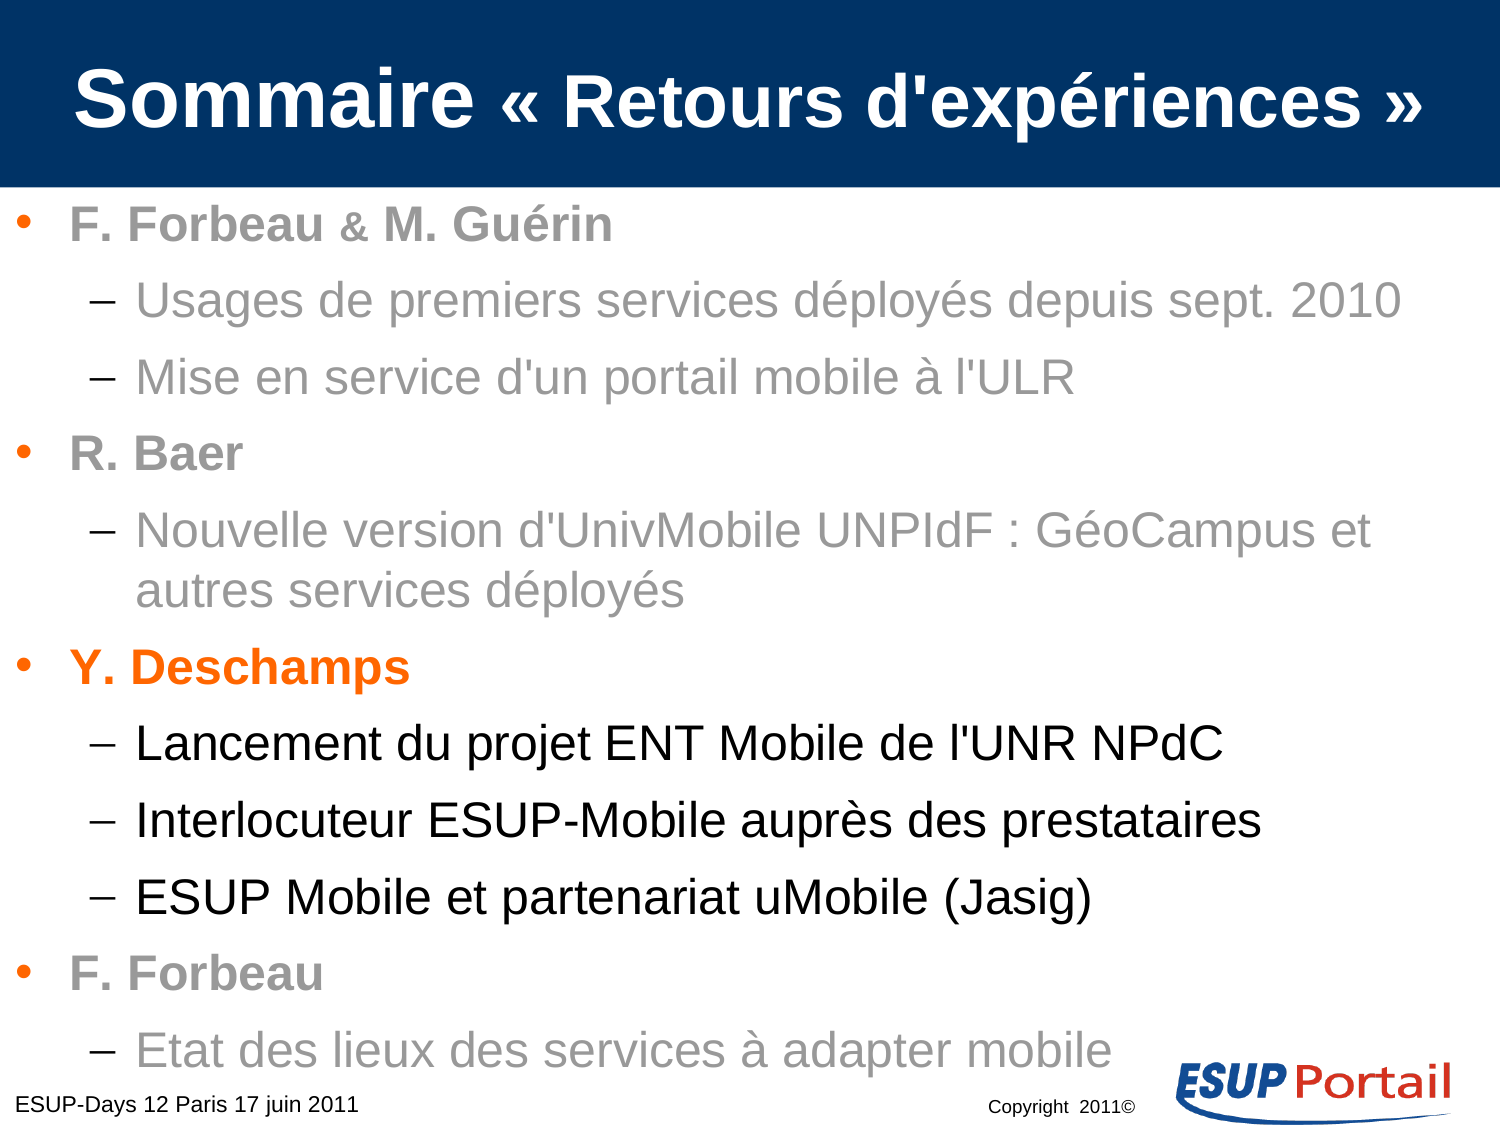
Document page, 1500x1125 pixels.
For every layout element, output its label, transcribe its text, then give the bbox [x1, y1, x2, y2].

picture [1175, 1062, 1451, 1125]
text_box F. Forbeau & M. Guérin Usages de premiers services déployés depuis sept. 2010 Mise en service d'un portail mobile à l'ULR R. Baer Nouvelle version d'UnivMobile UNPIdF : GéoCampus et autres services déployés Y. Deschamps Lancement du projet ENT Mobile de l'UNR NPdC Interlocuteur ESUP-Mobile auprès des prestataires ESUP Mobile et partenariat uMobile (Jasig) F. Forbeau Etat des lieux des services à adapter mobile [0, 206, 1500, 1062]
text_box Sommaire « Retours d'expériences » [0, 0, 1500, 188]
text_box ESUP-Days 12 Paris 17 juin 2011 [0, 1070, 632, 1125]
